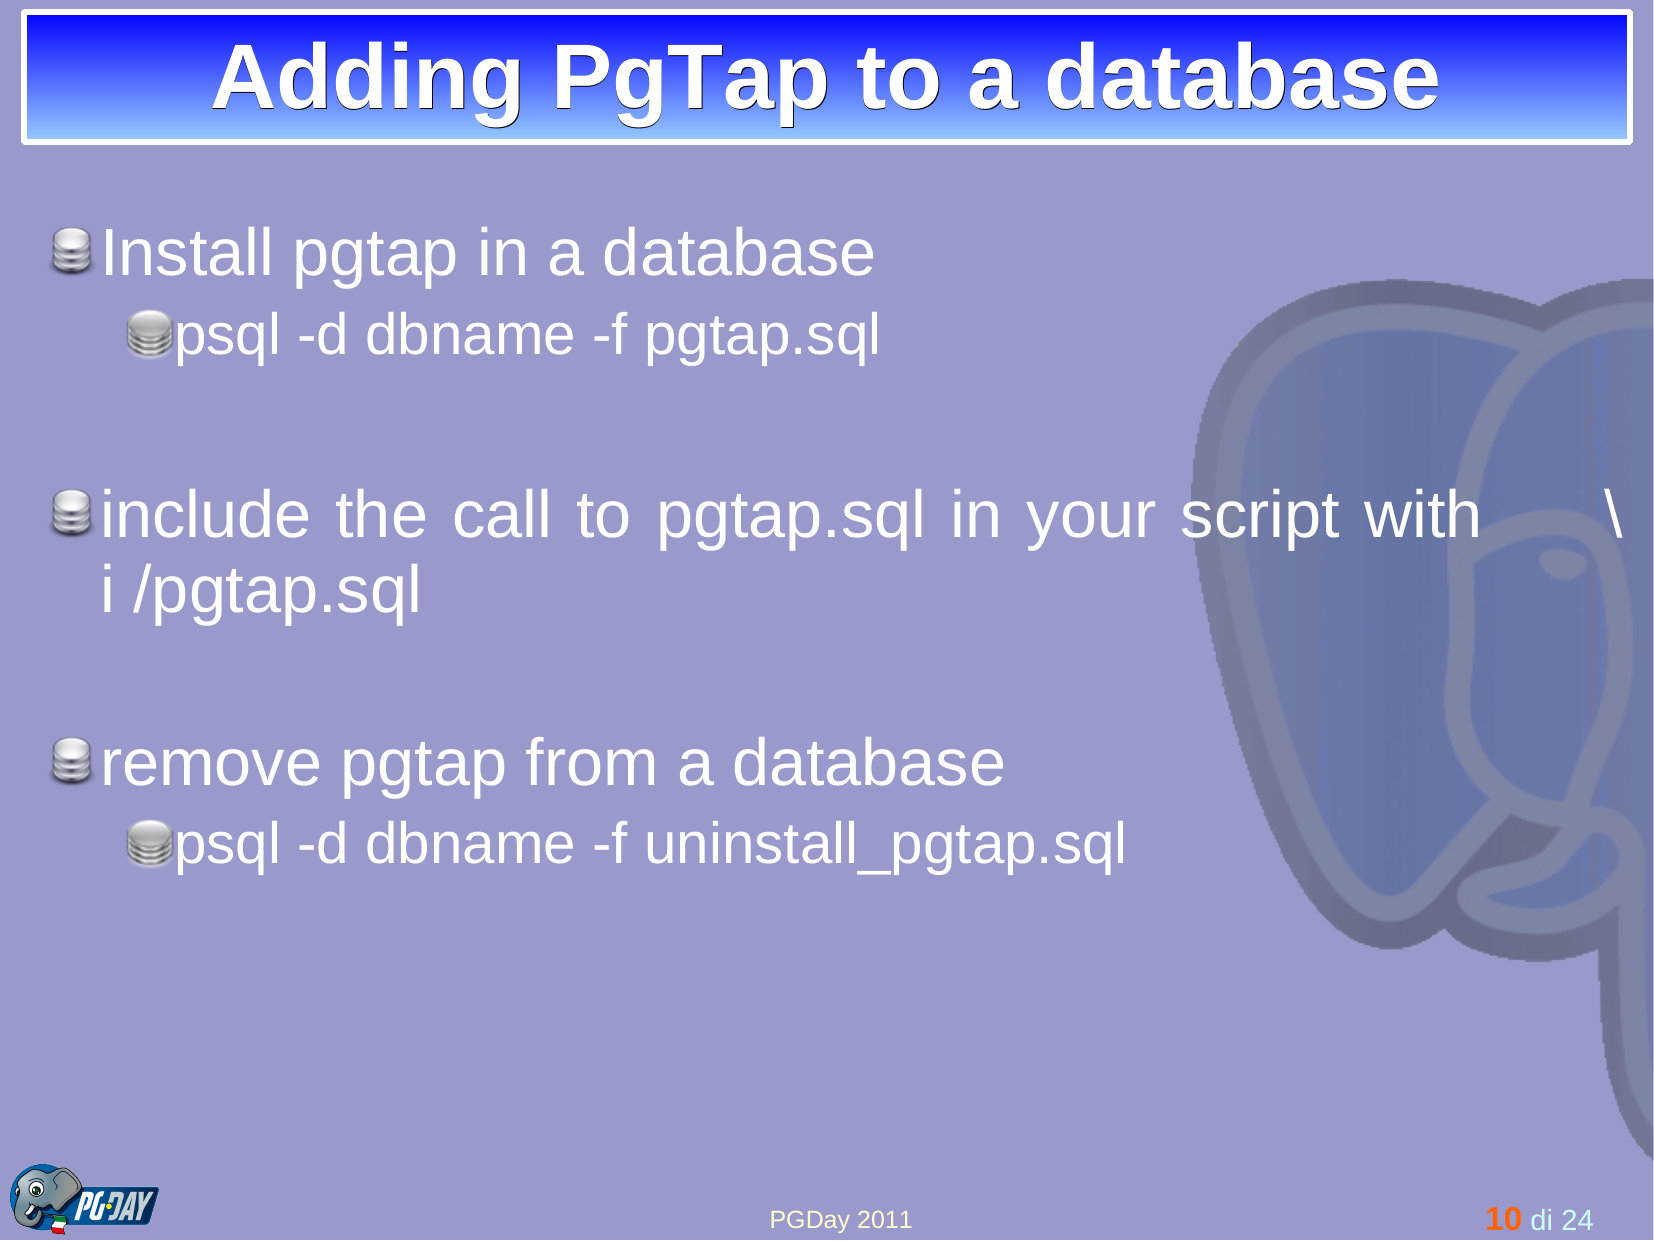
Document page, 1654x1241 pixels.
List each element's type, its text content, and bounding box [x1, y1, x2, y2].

list Install pgtap in a database psql -d dbname -f pgtap.sql include the call to pgtap.sql in your script with \i /pgtap.sql remove pgtap from a database psql -d dbname -f uninstall_pgtap.sql [29, 215, 1625, 1137]
picture [1191, 279, 1654, 1182]
title Adding PgTap to a database [23, 19, 1630, 135]
picture [9, 1163, 160, 1236]
